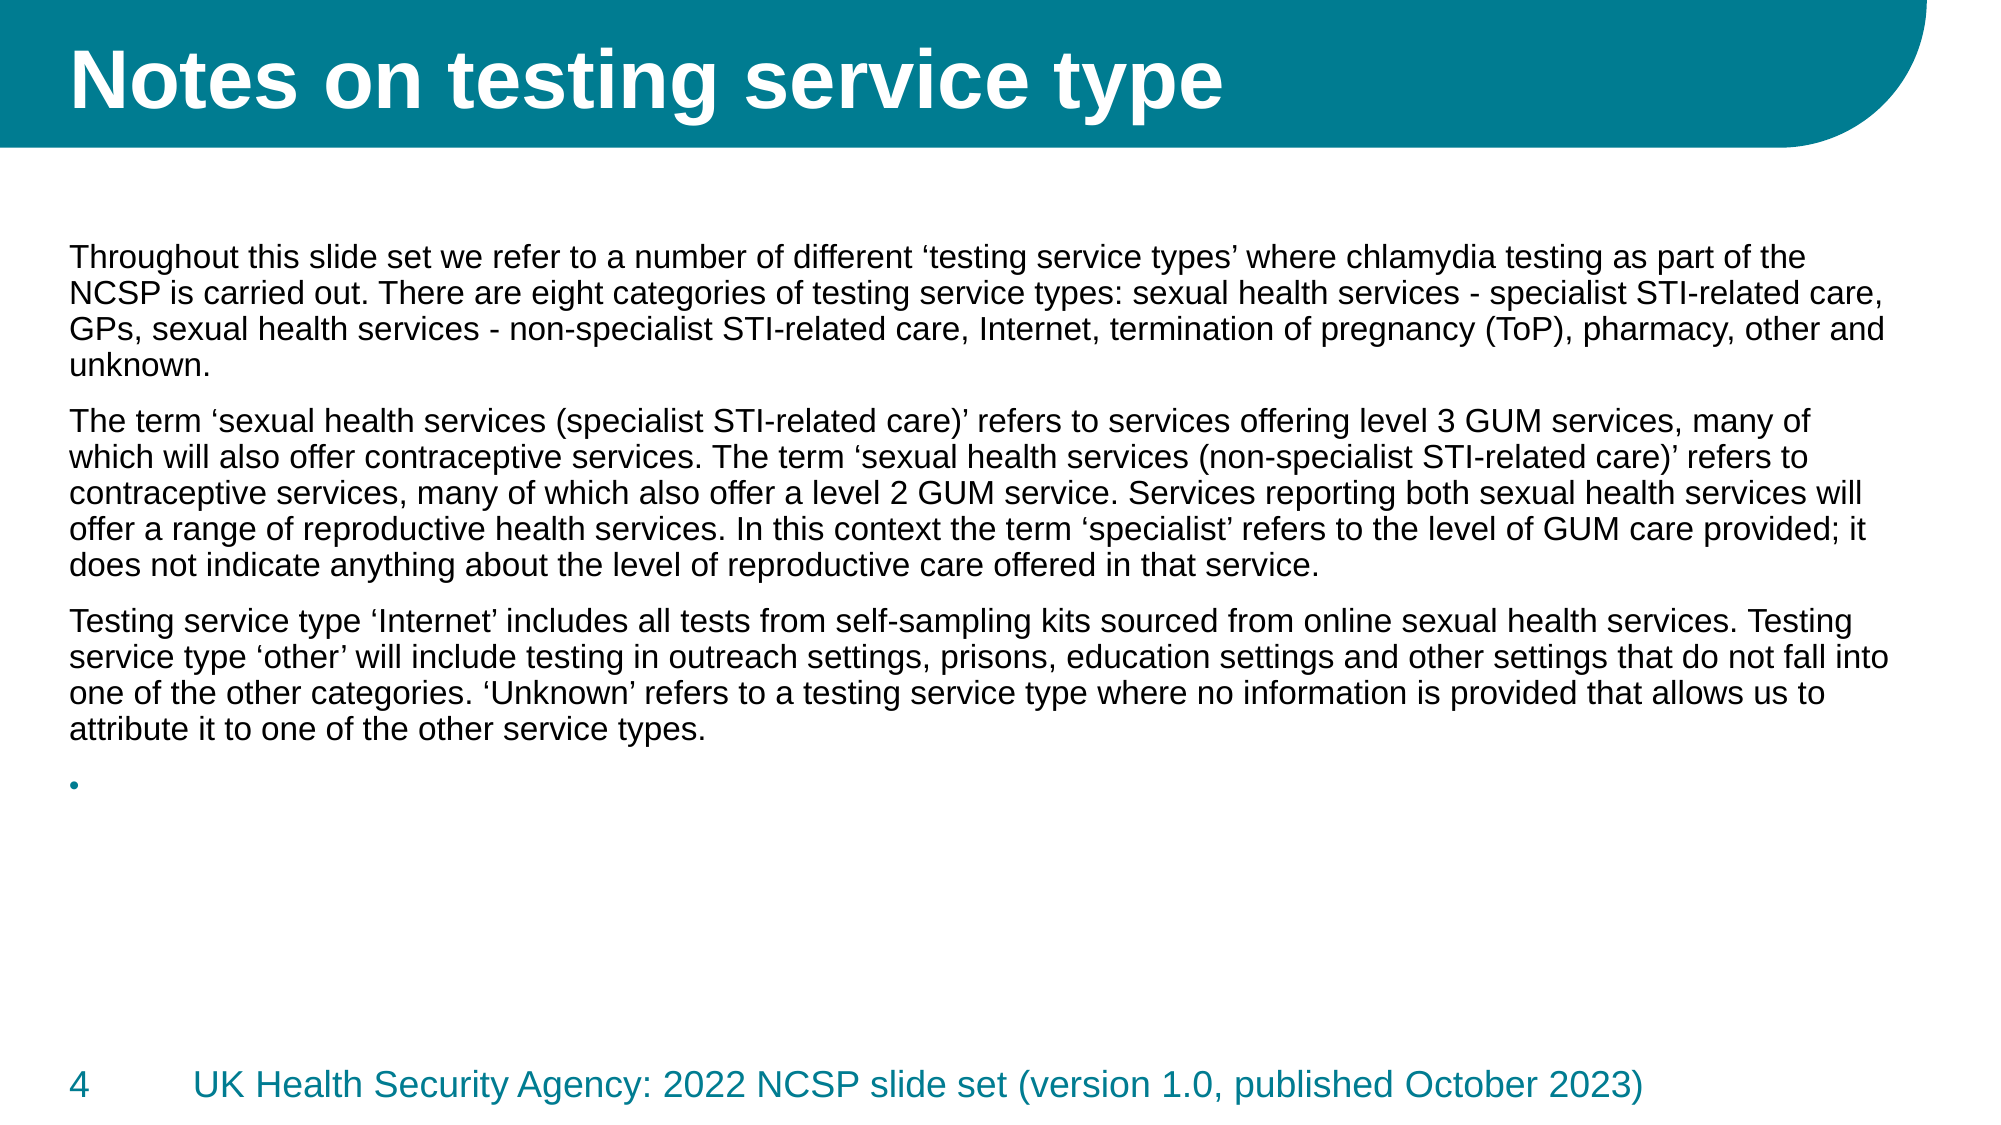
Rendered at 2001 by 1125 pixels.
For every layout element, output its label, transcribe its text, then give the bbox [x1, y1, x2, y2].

text_box UK Health Security Agency: 2022 NCSP slide set (version 1.0, published October 2023) [177, 1053, 1820, 1113]
title Notes on testing service type [54, 29, 1780, 134]
list Throughout this slide set we refer to a number of different ‘testing service types’ where chlamydia testing as part of the NCSP is carried out. There are eight categories of testing service types: sexual health services - specialist STI-related care, GPs, sexual health services - non-specialist STI-related care, Internet, termination of pregnancy (ToP), pharmacy, other and unknown. The term ‘sexual health services (specialist STI-related care)’ refers to services offering level 3 GUM services, many of which will also offer contraceptive services. The term ‘sexual health services (non-specialist STI-related care)’ refers to contraceptive services, many of which also offer a level 2 GUM service. Services reporting both sexual health services will offer a range of reproductive health services. In this context the term ‘specialist’ refers to the level of GUM care provided; it does not indicate anything about the level of reproductive care offered in that service. Testing service type ‘Internet’ includes all tests from self-sampling kits sourced from online sexual health services. Testing service type ‘other’ will include testing in outreach settings, prisons, education settings and other settings that do not fall into one of the other categories. ‘Unknown’ refers to a testing service type where no information is provided that allows us to attribute it to one of the other service types. [54, 232, 1913, 816]
text_box [54, 1053, 152, 1112]
